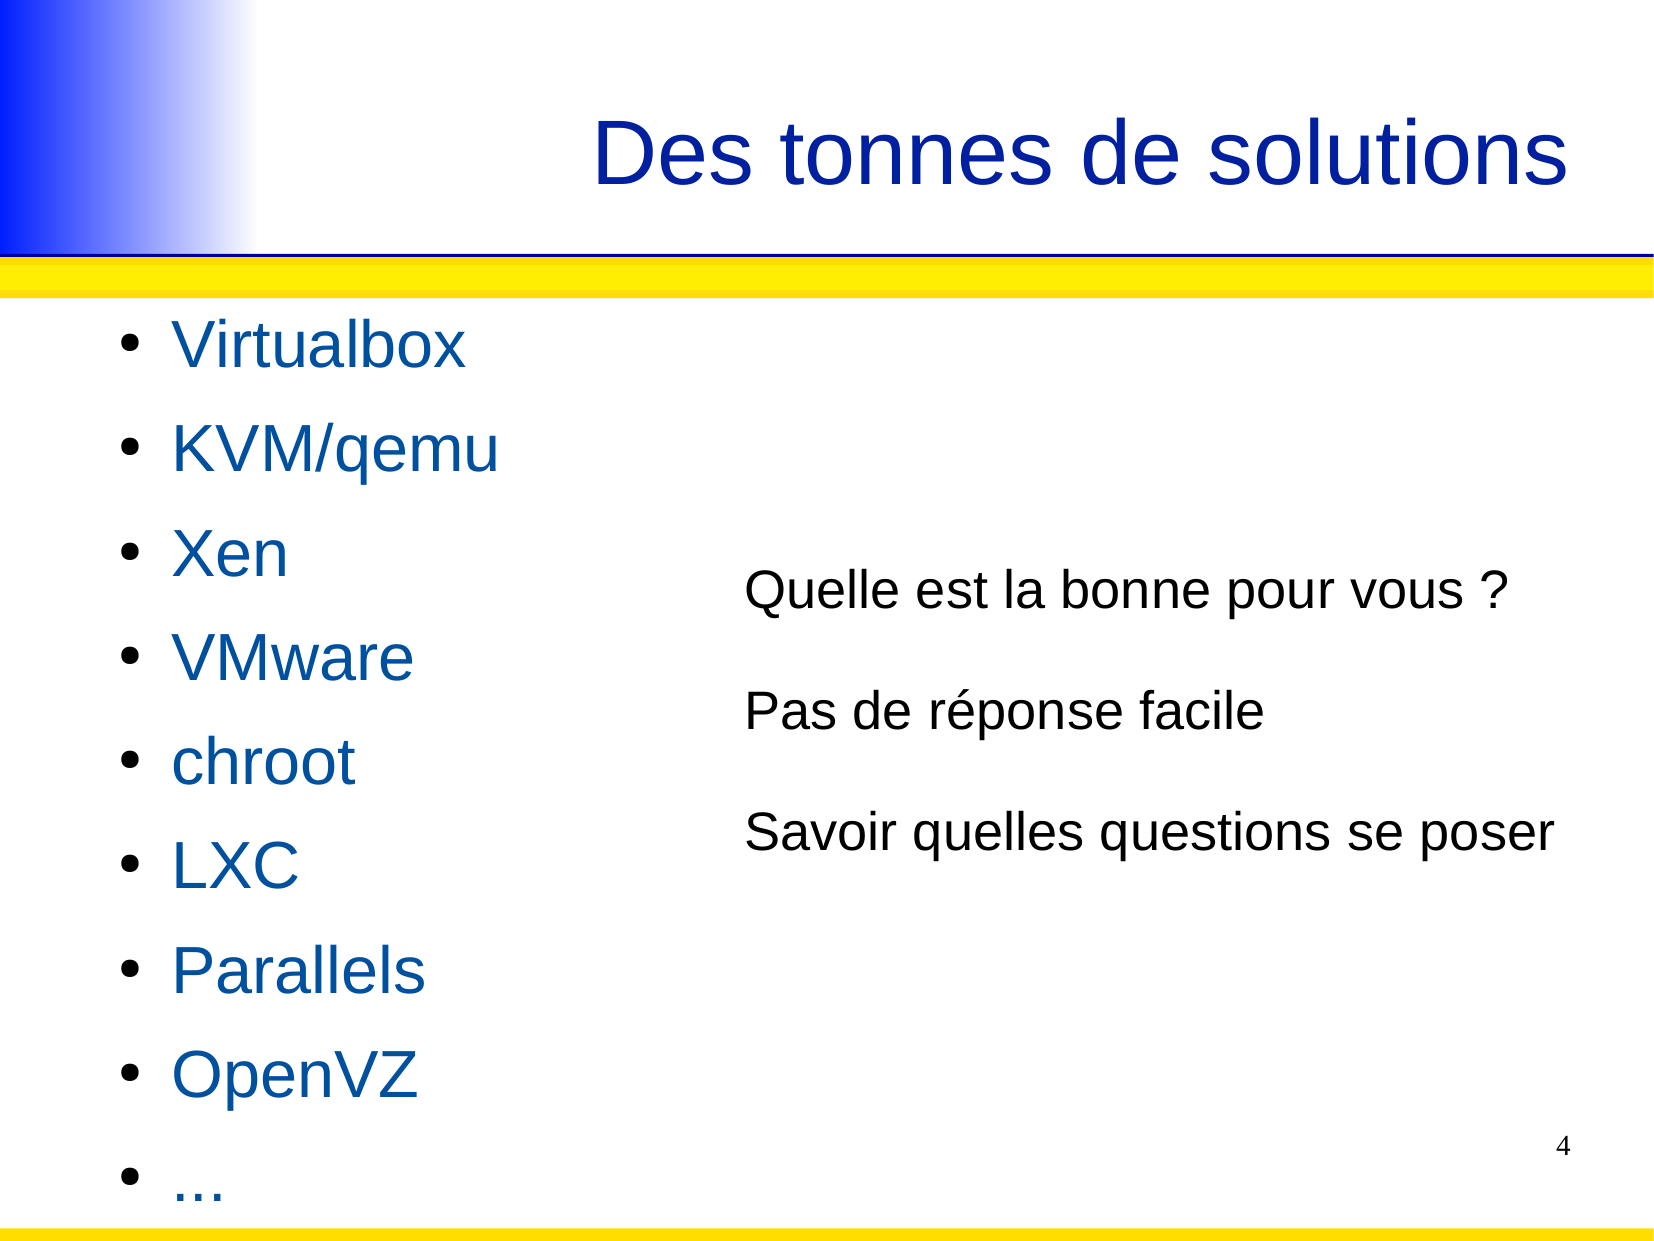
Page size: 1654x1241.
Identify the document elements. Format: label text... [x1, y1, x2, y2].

list Virtualbox KVM/qemu Xen VMware chroot LXC Parallels OpenVZ ... [82, 307, 1571, 1217]
text_box Quelle est la bonne pour vous ? Pas de réponse facile Savoir quelles questions se poser [729, 552, 1572, 870]
title Des tonnes de solutions [372, 49, 1571, 257]
